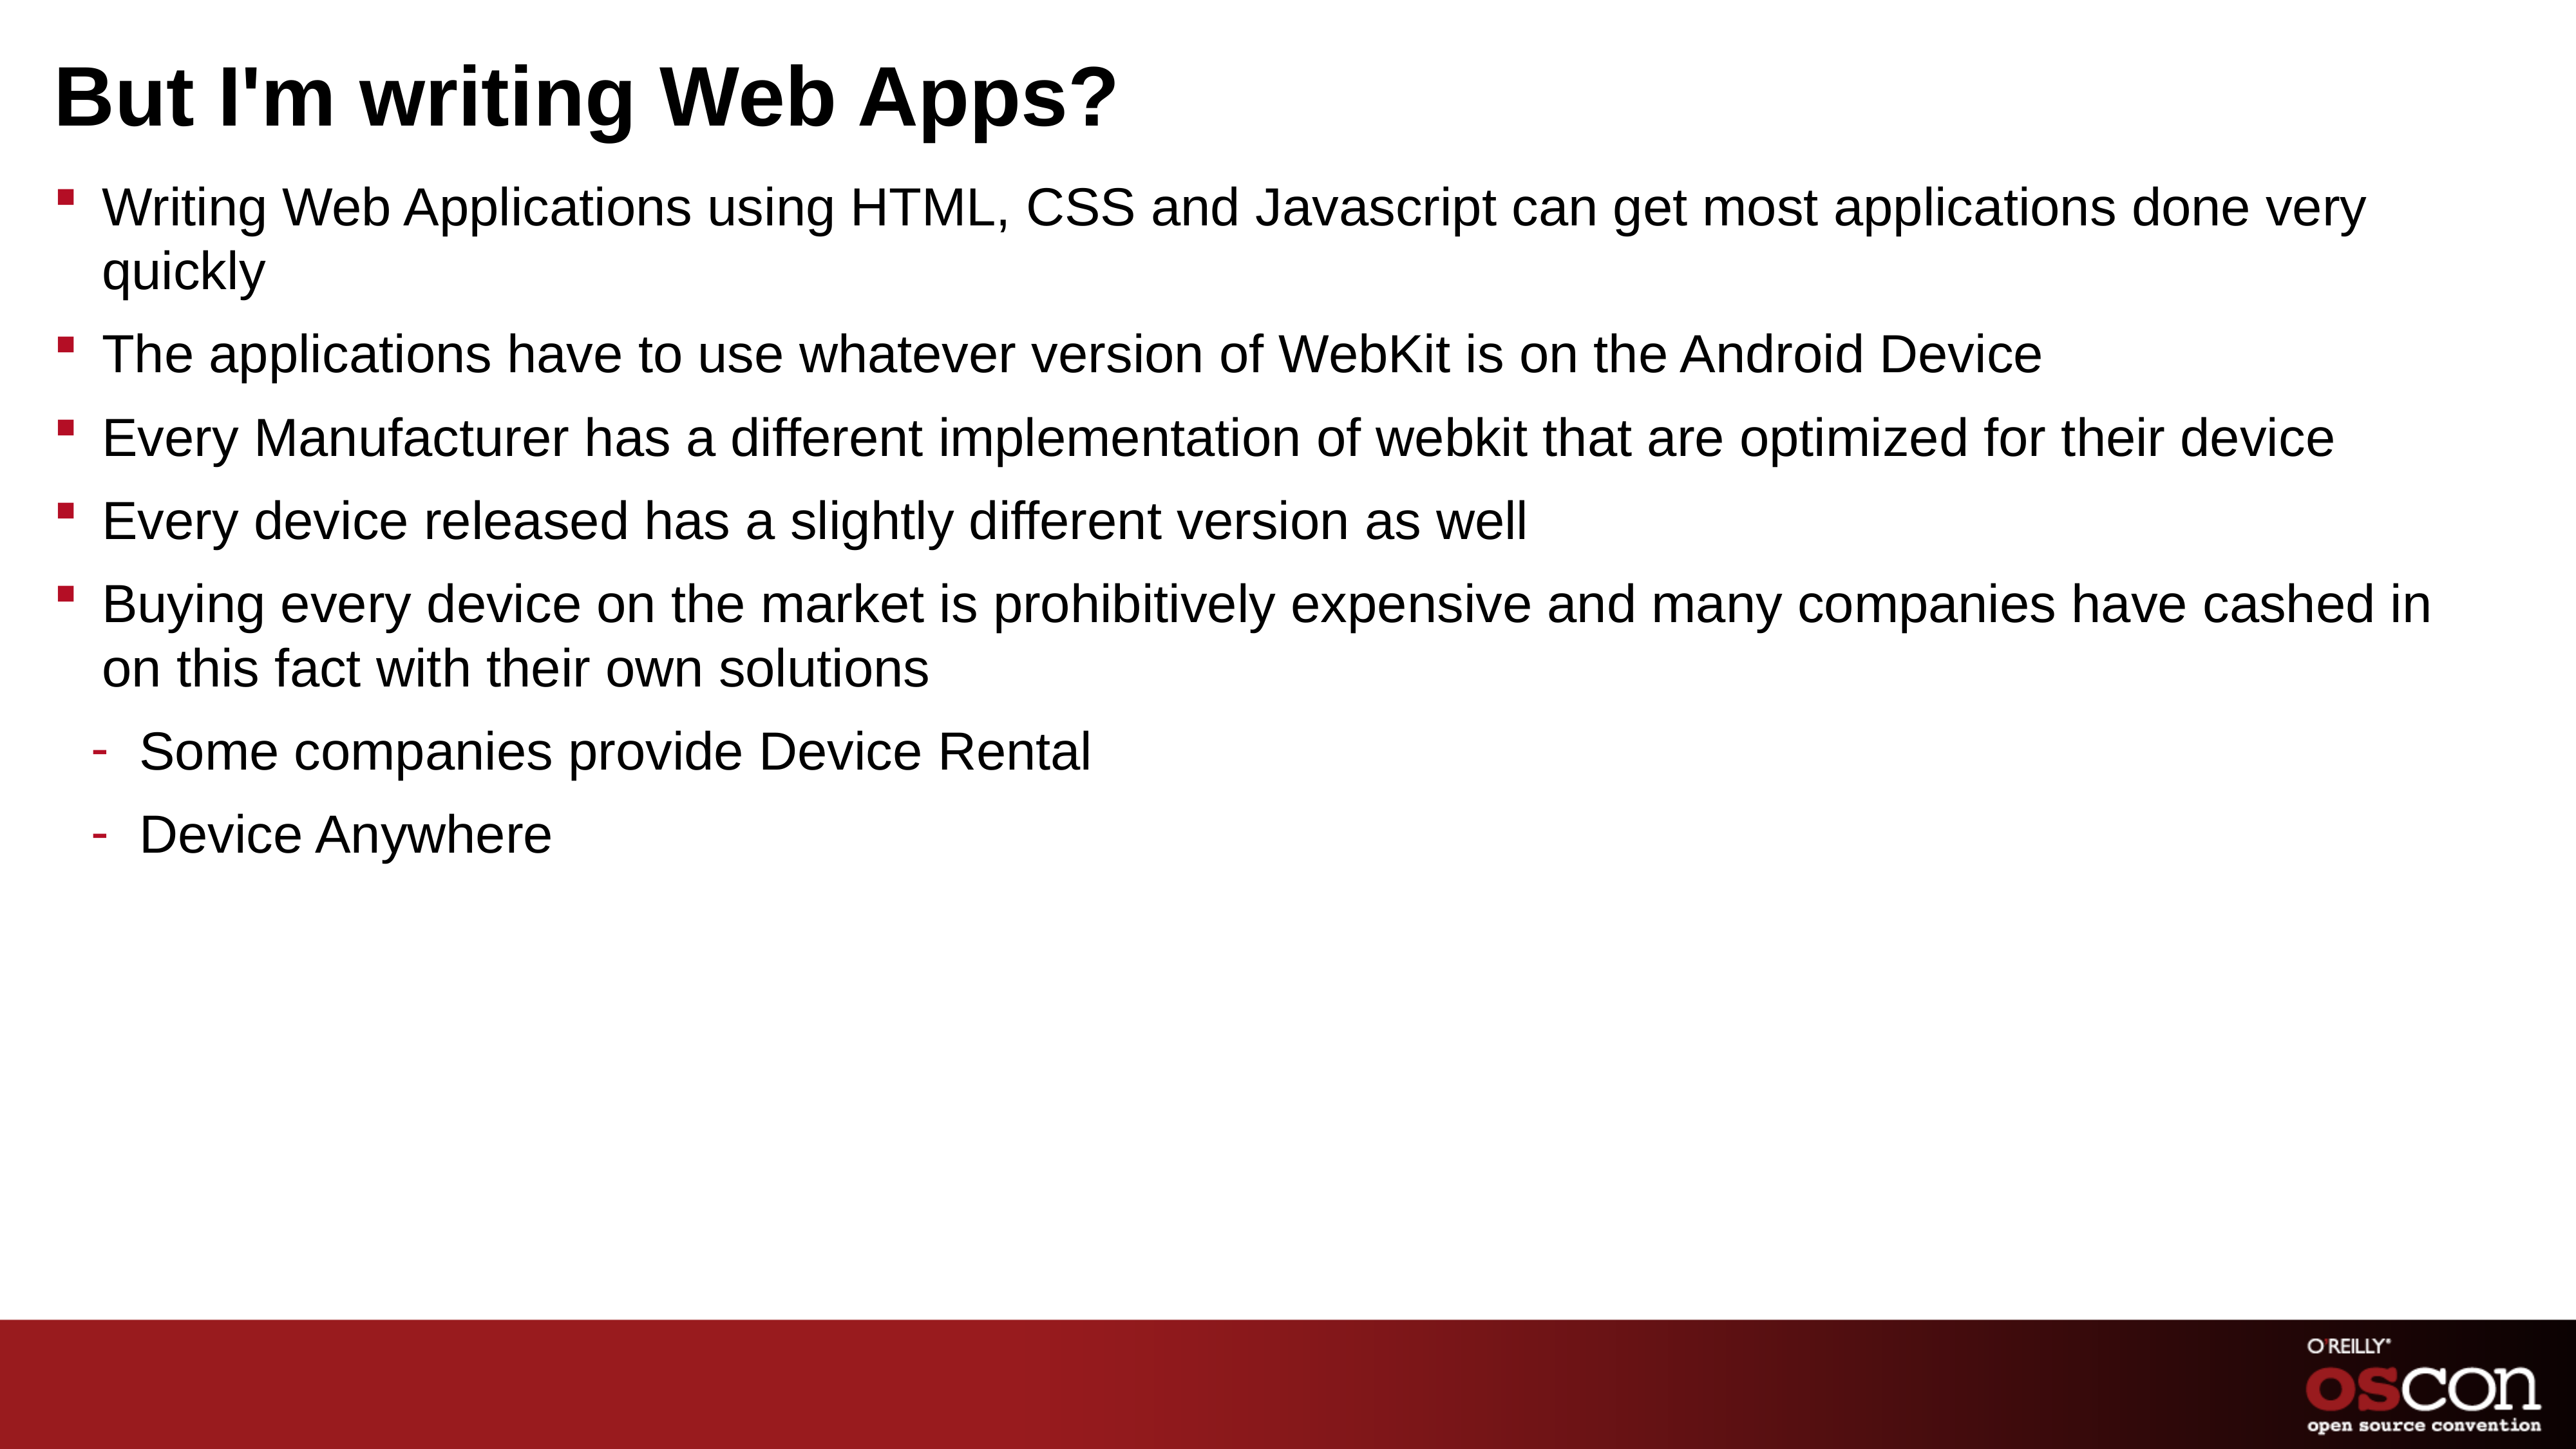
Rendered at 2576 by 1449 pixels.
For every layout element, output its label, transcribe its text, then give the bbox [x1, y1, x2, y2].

title But I'm writing Web Apps? [48, 17, 2514, 166]
list Writing Web Applications using HTML, CSS and Javascript can get most applications done very quickly The applications have to use whatever version of WebKit is on the Android Device Every Manufacturer has a different implementation of webkit that are optimized for their device Every device released has a slightly different version as well Buying every device on the market is prohibitively expensive and many companies have cashed in on this fact with their own solutions Some companies provide Device Rental Device Anywhere [48, 166, 2514, 1135]
picture [0, 0, 2576, 1449]
